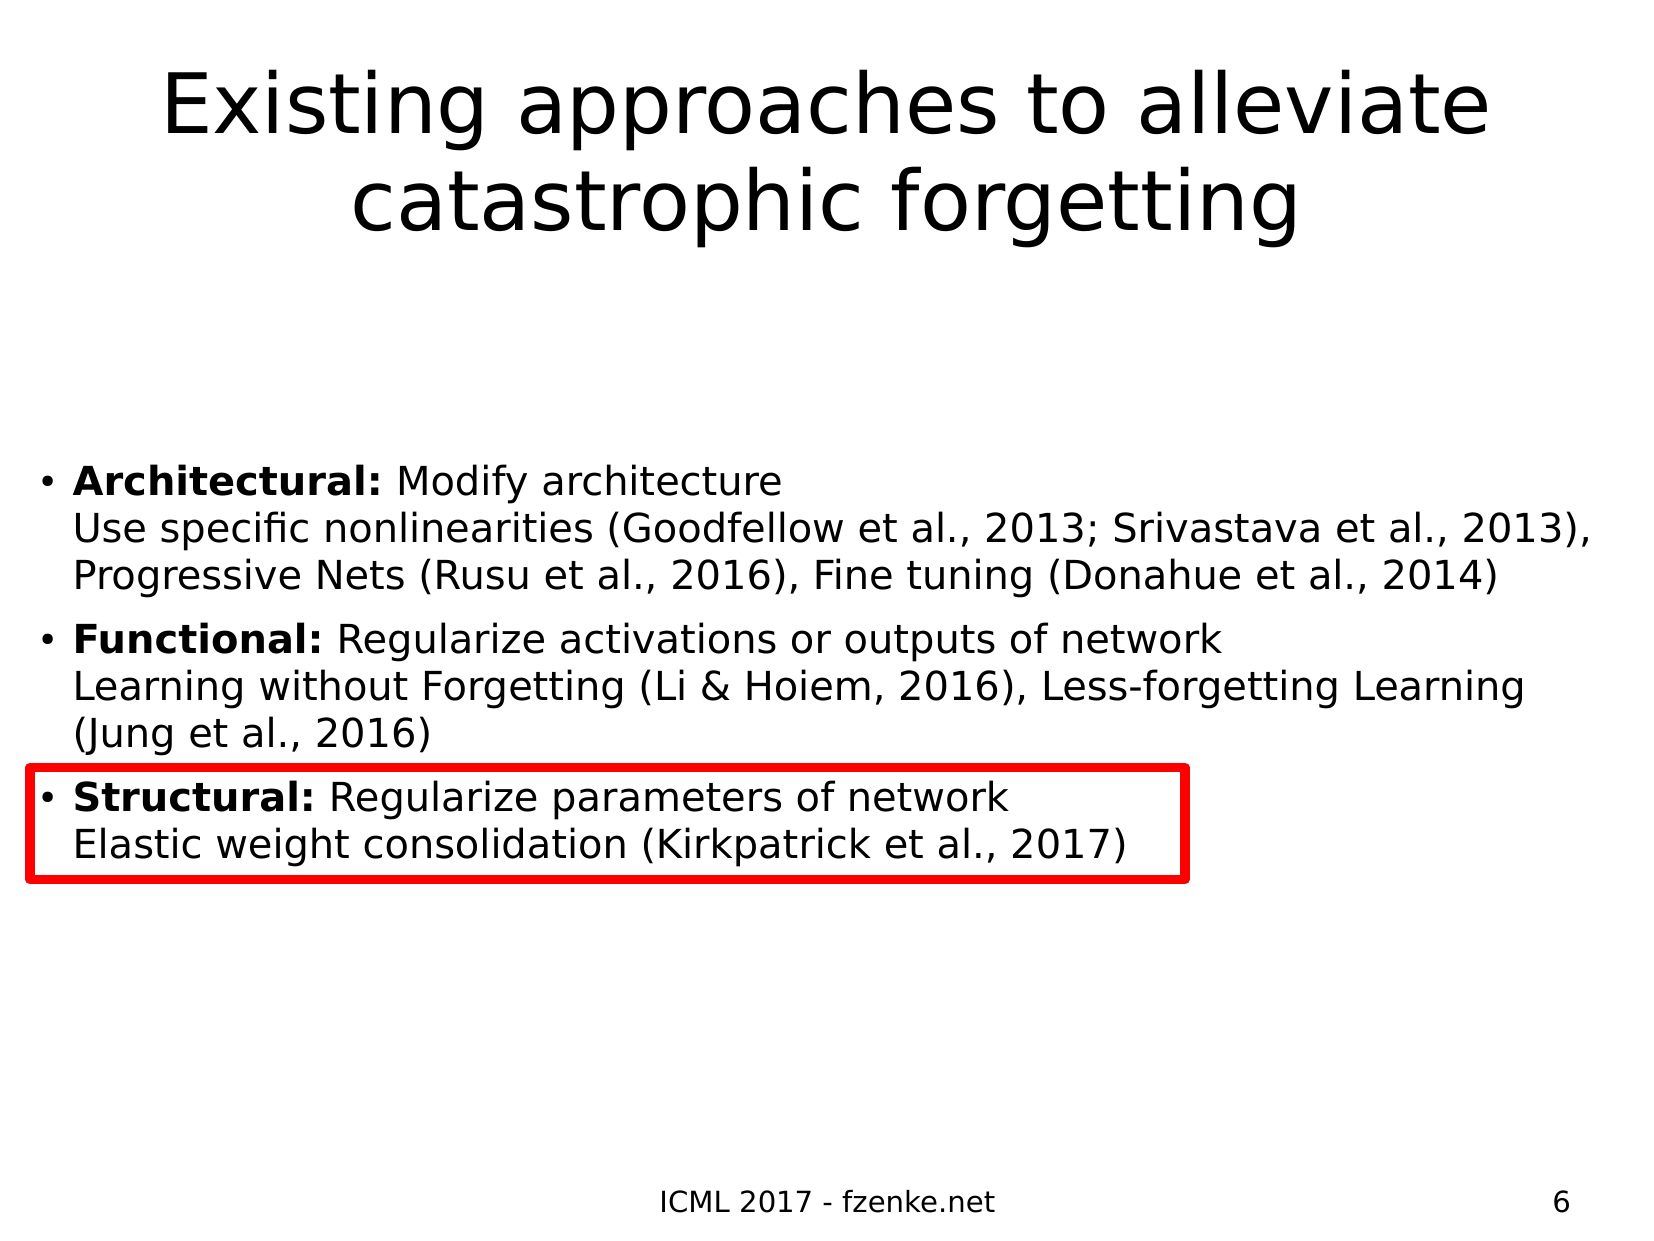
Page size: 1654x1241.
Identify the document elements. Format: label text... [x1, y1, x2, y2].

title Existing approaches to alleviate catastrophic forgetting [82, 49, 1571, 257]
list Architectural: Modify architecture Use specific nonlinearities (Goodfellow et al., 2013; Srivastava et al., 2013), Progressive Nets (Rusu et al., 2016), Fine tuning (Donahue et al., 2014) Functional: Regularize activations or outputs of network Learning without Forgetting (Li & Hoiem, 2016), Less-forgetting Learning (Jung et al., 2016) Structural: Regularize parameters of network Elastic weight consolidation (Kirkpatrick et al., 2017) [35, 772, 1180, 875]
list Architectural: Modify architecture Use specific nonlinearities (Goodfellow et al., 2013; Srivastava et al., 2013), Progressive Nets (Rusu et al., 2016), Fine tuning (Donahue et al., 2014) Functional: Regularize activations or outputs of network Learning without Forgetting (Li & Hoiem, 2016), Less-forgetting Learning (Jung et al., 2016) Structural: Regularize parameters of network Elastic weight consolidation (Kirkpatrick et al., 2017) [30, 458, 1621, 879]
